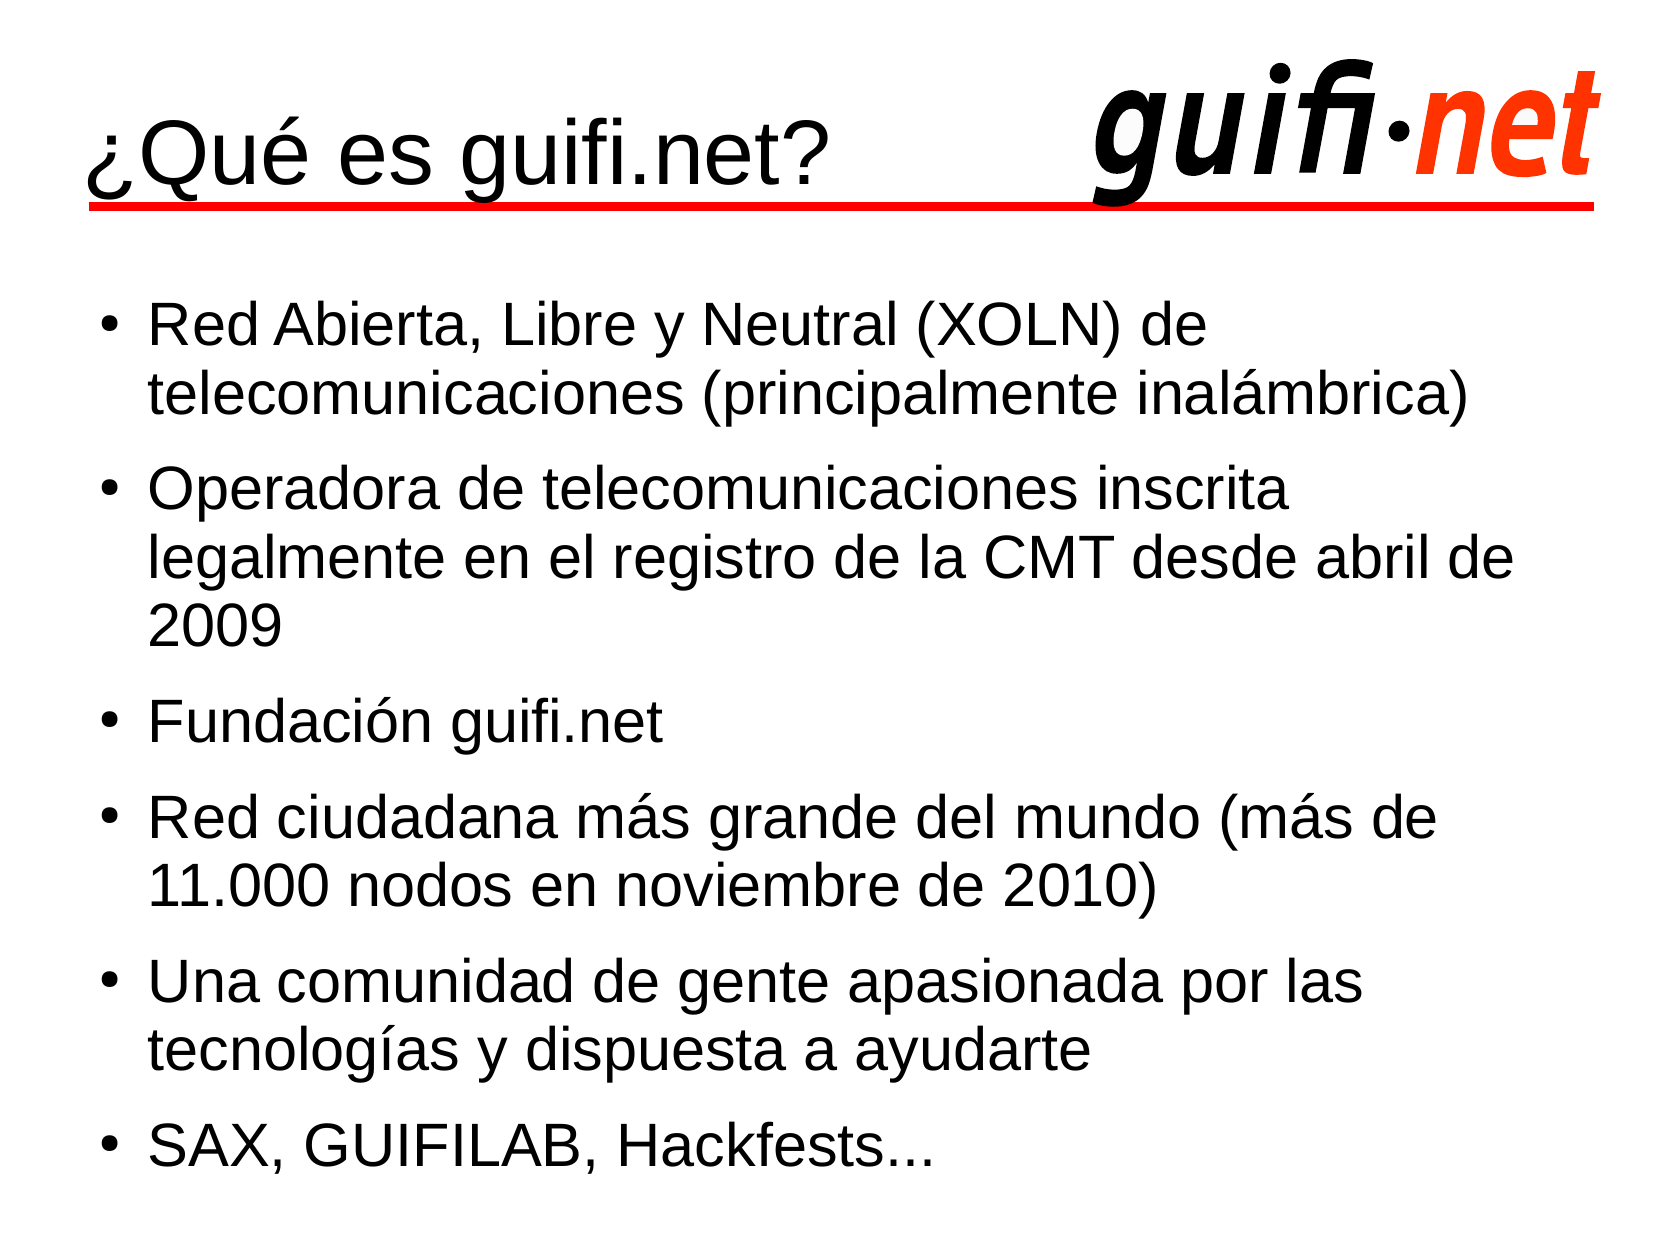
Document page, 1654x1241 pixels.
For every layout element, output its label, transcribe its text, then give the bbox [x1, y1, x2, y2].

title ¿Qué es guifi.net? [82, 49, 1571, 257]
list Red Abierta, Libre y Neutral (XOLN) de telecomunicaciones (principalmente inalámbrica) Operadora de telecomunicaciones inscrita legalmente en el registro de la CMT desde abril de 2009 Fundación guifi.net Red ciudadana más grande del mundo (más de 11.000 nodos en noviembre de 2010) Una comunidad de gente apasionada por las tecnologías y dispuesta a ayudarte SAX, GUIFILAB, Hackfests... [82, 290, 1571, 1182]
